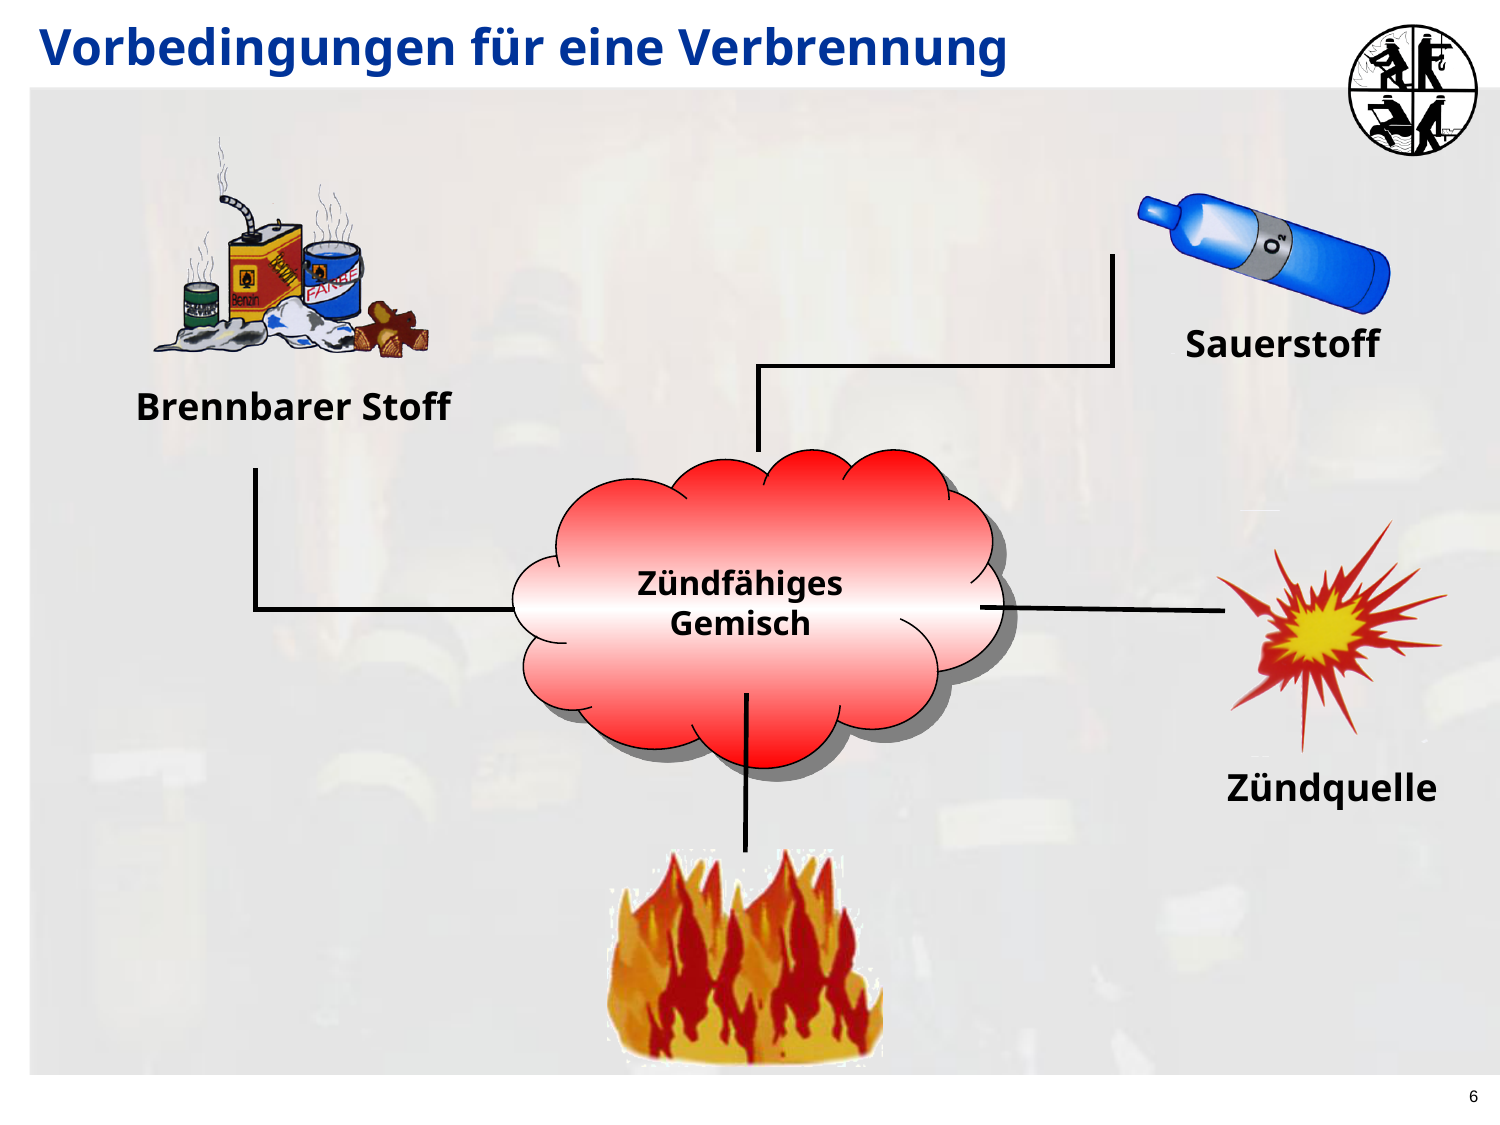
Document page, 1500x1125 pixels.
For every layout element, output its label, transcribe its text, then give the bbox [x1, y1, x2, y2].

picture [31, 20, 1500, 1075]
text_box <Foliennummer> [1180, 1078, 1494, 1118]
text_box Zündquelle [1212, 756, 1453, 817]
text_box Sauerstoff [1170, 312, 1396, 373]
text_box Brennbarer Stoff [120, 374, 467, 436]
text_box Zündfähiges Gemisch [512, 449, 1004, 769]
title Vorbedingungen für eine Verbrennung [39, 15, 1222, 78]
